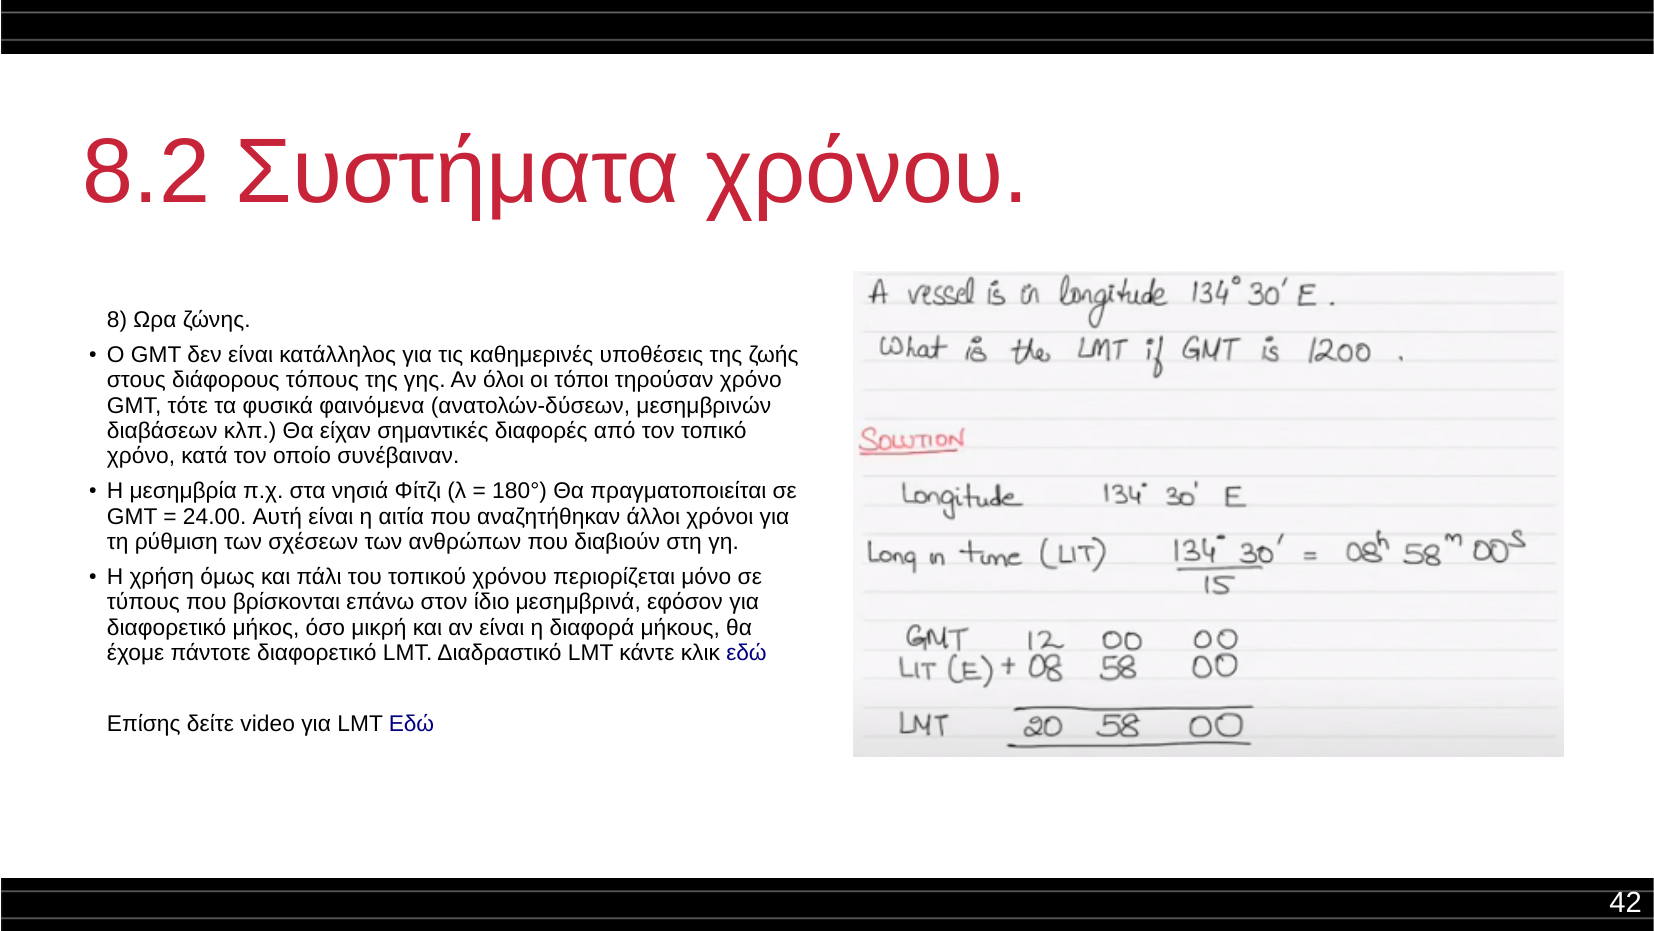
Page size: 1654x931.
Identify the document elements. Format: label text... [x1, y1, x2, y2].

picture [1, 0, 1654, 54]
picture [1, 878, 1654, 931]
list 8) Ωρα ζώνης. Ο GMT δεν είναι κατάλληλος για τις καθημερινές υποθέσεις της ζωής στους διάφορους τόπους της γης. Αν όλοι οι τόποι τηρούσαν χρόνο GMT, τότε τα φυσικά φαινόμενα (ανατολών-δύσεων, μεσημβρινών διαβάσεων κλπ.) Θα είχαν σημαντικές διαφορές από τον τοπικό χρόνο, κατά τον οποίο συνέβαιναν. Η μεσημβρία π.χ. στα νησιά Φίτζι (λ = 180°) Θα πραγματοποιείται σε GMT = 24.00. Αυτή είναι η αιτία που αναζητήθηκαν άλλοι χρόνοι για τη ρύθμιση των σχέσεων των ανθρώπων που διαβιούν στη γη. Η χρήση όμως και πάλι του τοπικού χρόνου περιορίζεται μόνο σε τύπους που βρίσκονται επάνω στον ίδιο μεσημβρινά, εφόσον για διαφορετικό μήκος, όσο μικρή και αν είναι η διαφορά μήκους, θα έχομε πάντοτε διαφορετικό LΜΤ. Διαδραστικό LMT κάντε κλικ εδώ Επίσης δείτε video για LMT Εδώ [82, 271, 809, 758]
picture [853, 271, 1564, 757]
title 8.2 Συστήματα χρόνου. [82, 92, 1571, 249]
